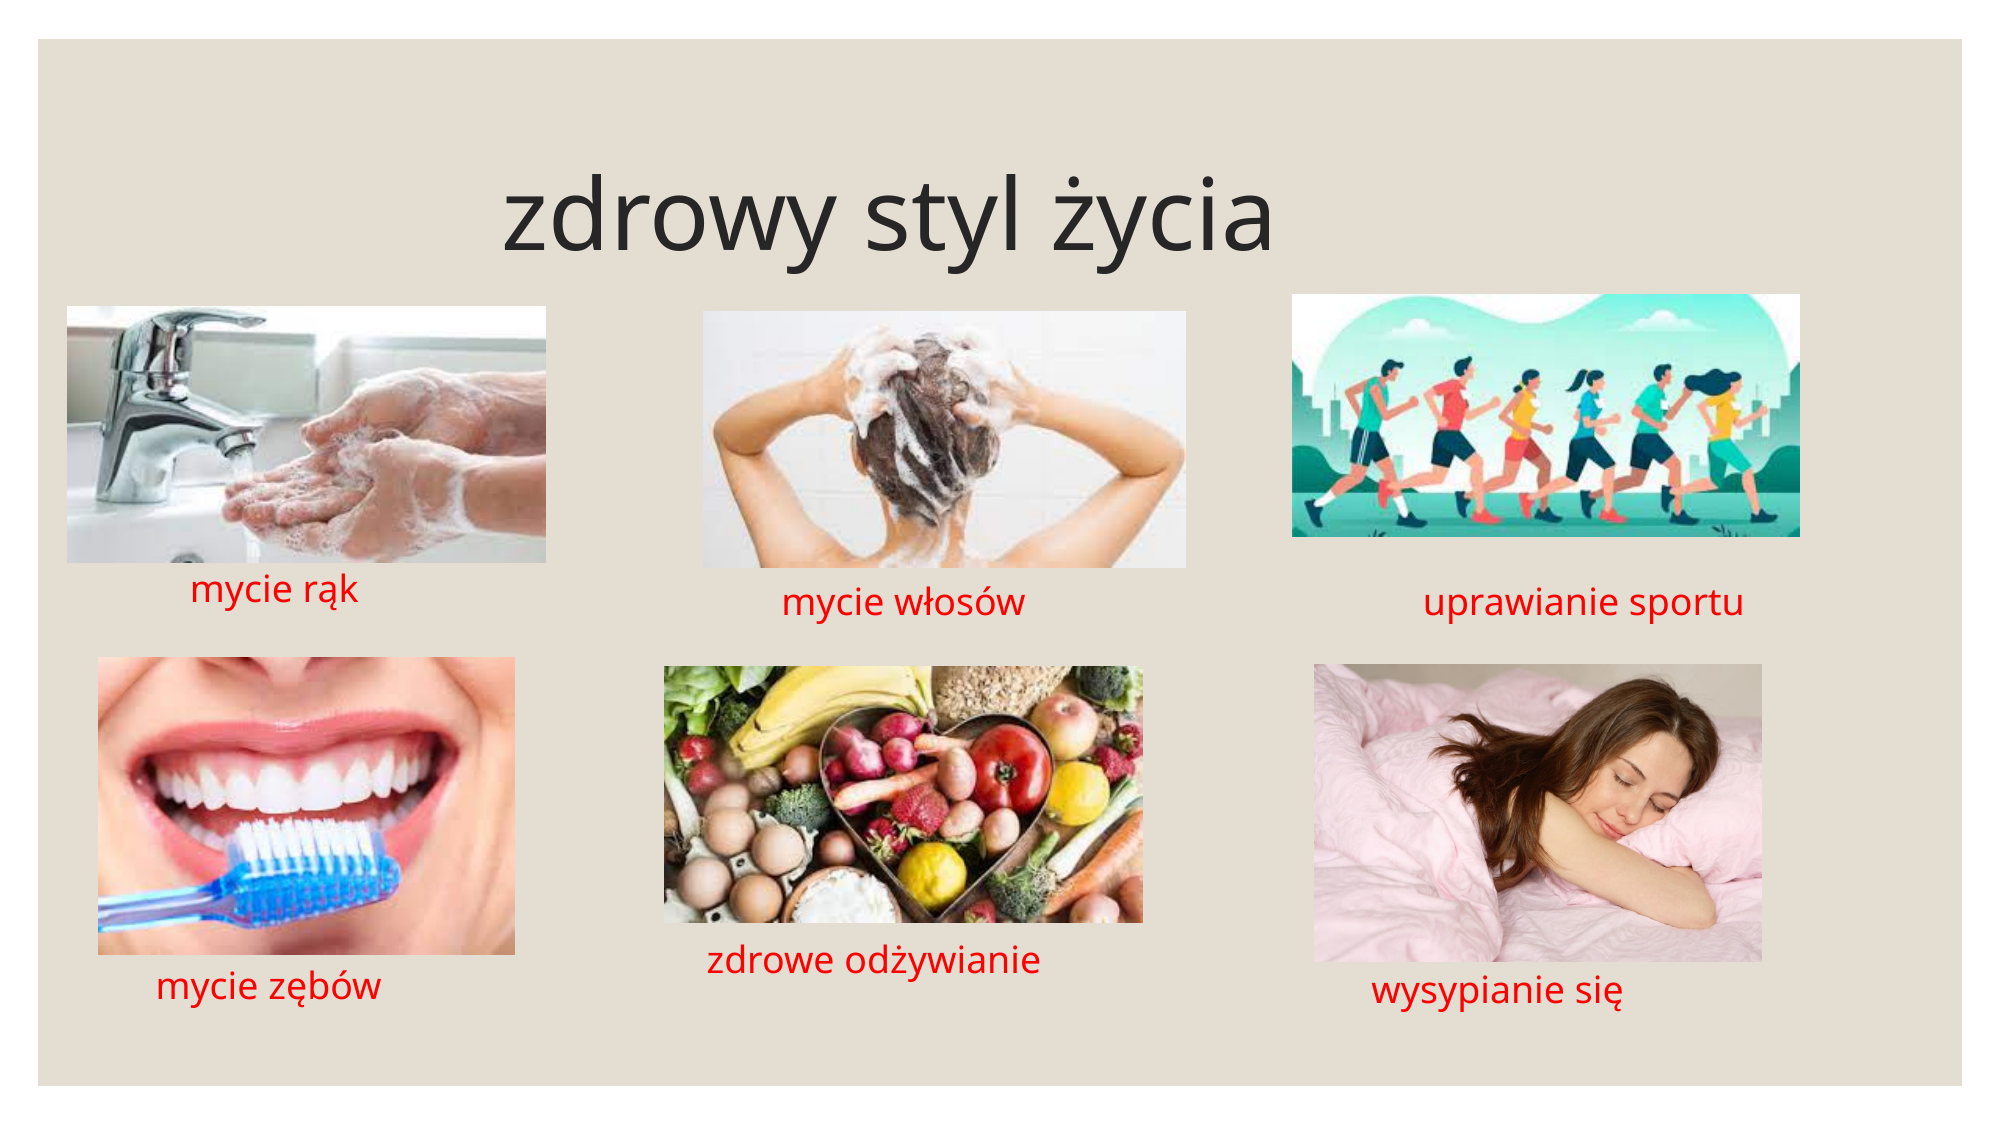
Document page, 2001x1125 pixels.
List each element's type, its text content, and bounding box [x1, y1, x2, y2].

text_box uprawianie sportu [1407, 570, 1869, 631]
text_box mycie zębów [140, 954, 584, 1016]
picture [1314, 664, 1762, 962]
title zdrowy styl życia [174, 105, 1825, 331]
text_box wysypianie się [1356, 958, 1800, 1020]
picture [664, 666, 1143, 923]
picture [703, 311, 1186, 568]
picture [1292, 294, 1800, 537]
picture [98, 657, 515, 955]
text_box mycie rąk [174, 557, 584, 618]
text_box zdrowe odżywianie [691, 928, 1198, 989]
picture [67, 306, 546, 563]
text_box mycie włosów [766, 570, 1210, 631]
